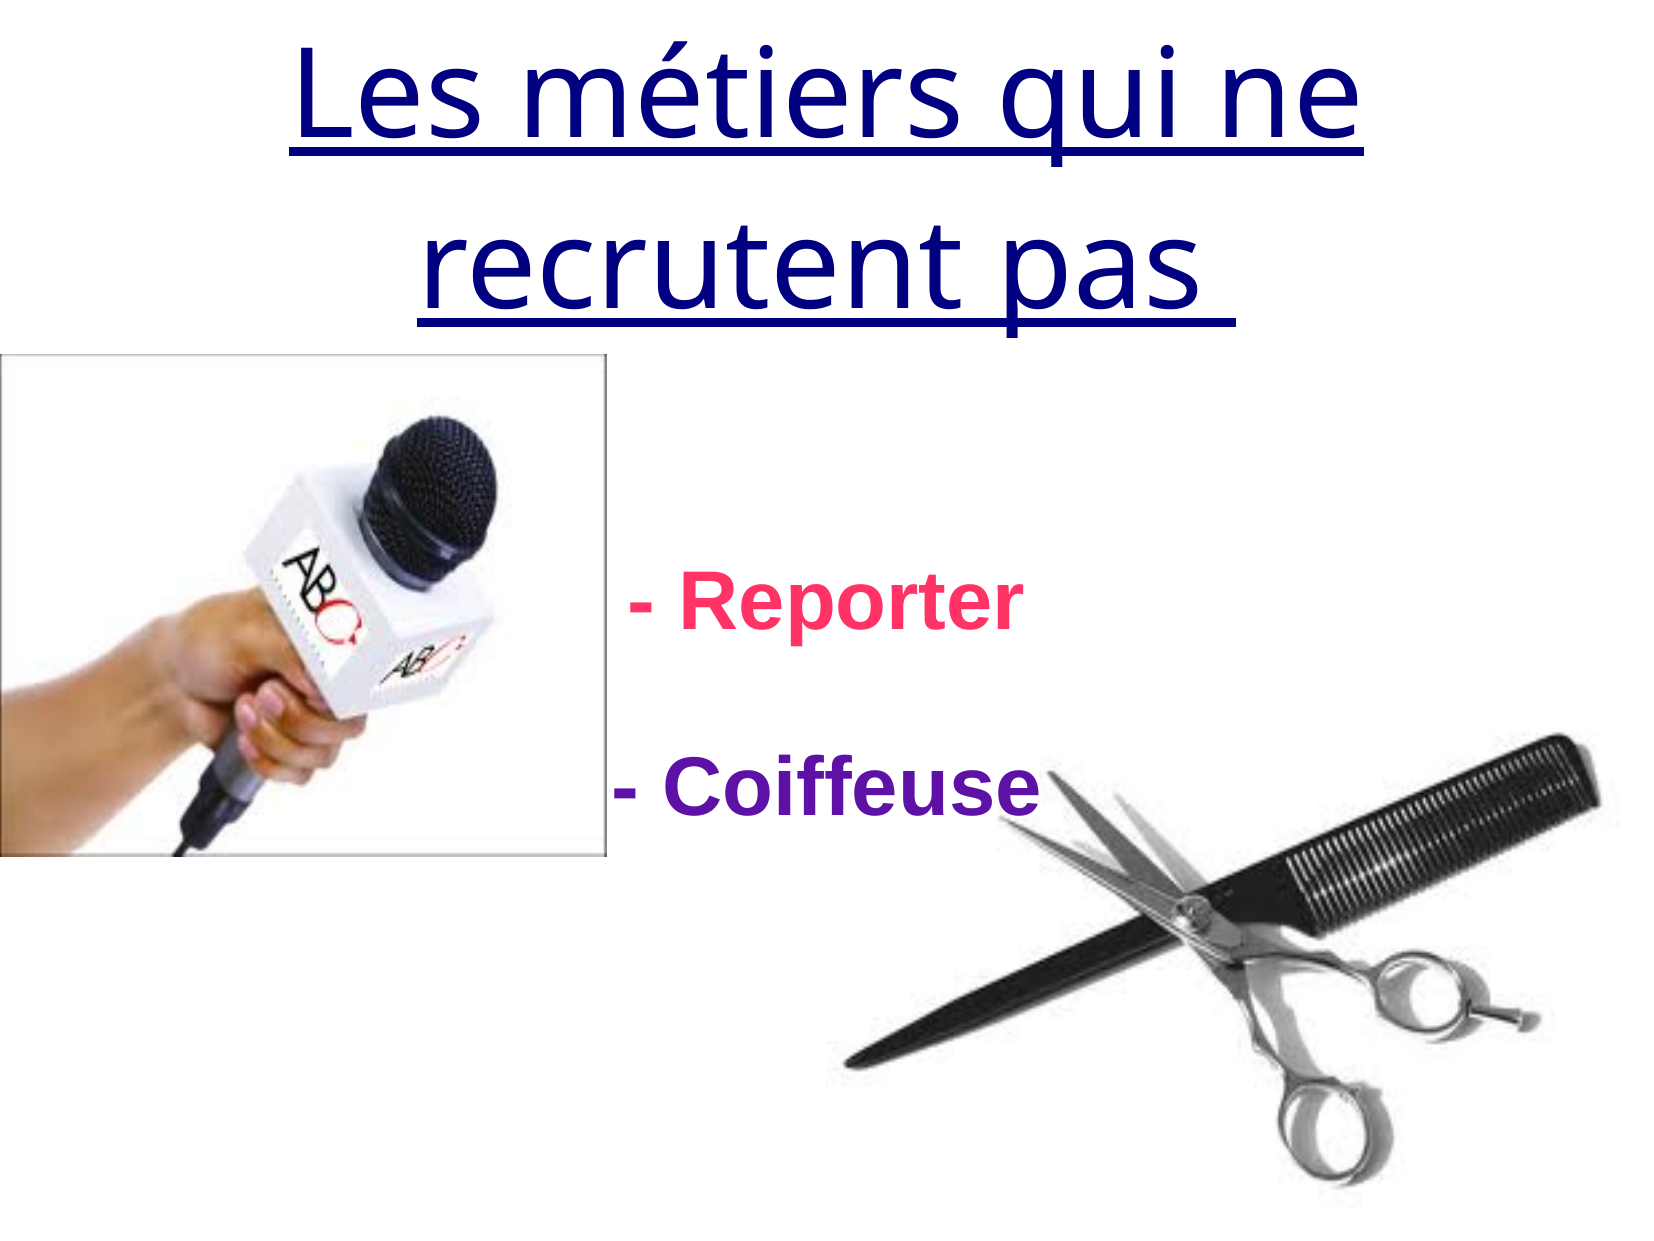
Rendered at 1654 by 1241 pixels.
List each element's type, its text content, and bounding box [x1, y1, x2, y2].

title Les métiers qui ne recrutent pas [0, 0, 1654, 349]
picture [0, 354, 607, 857]
picture [826, 710, 1625, 1211]
text_box - Reporter - Coiffeuse [88, 472, 1565, 1028]
